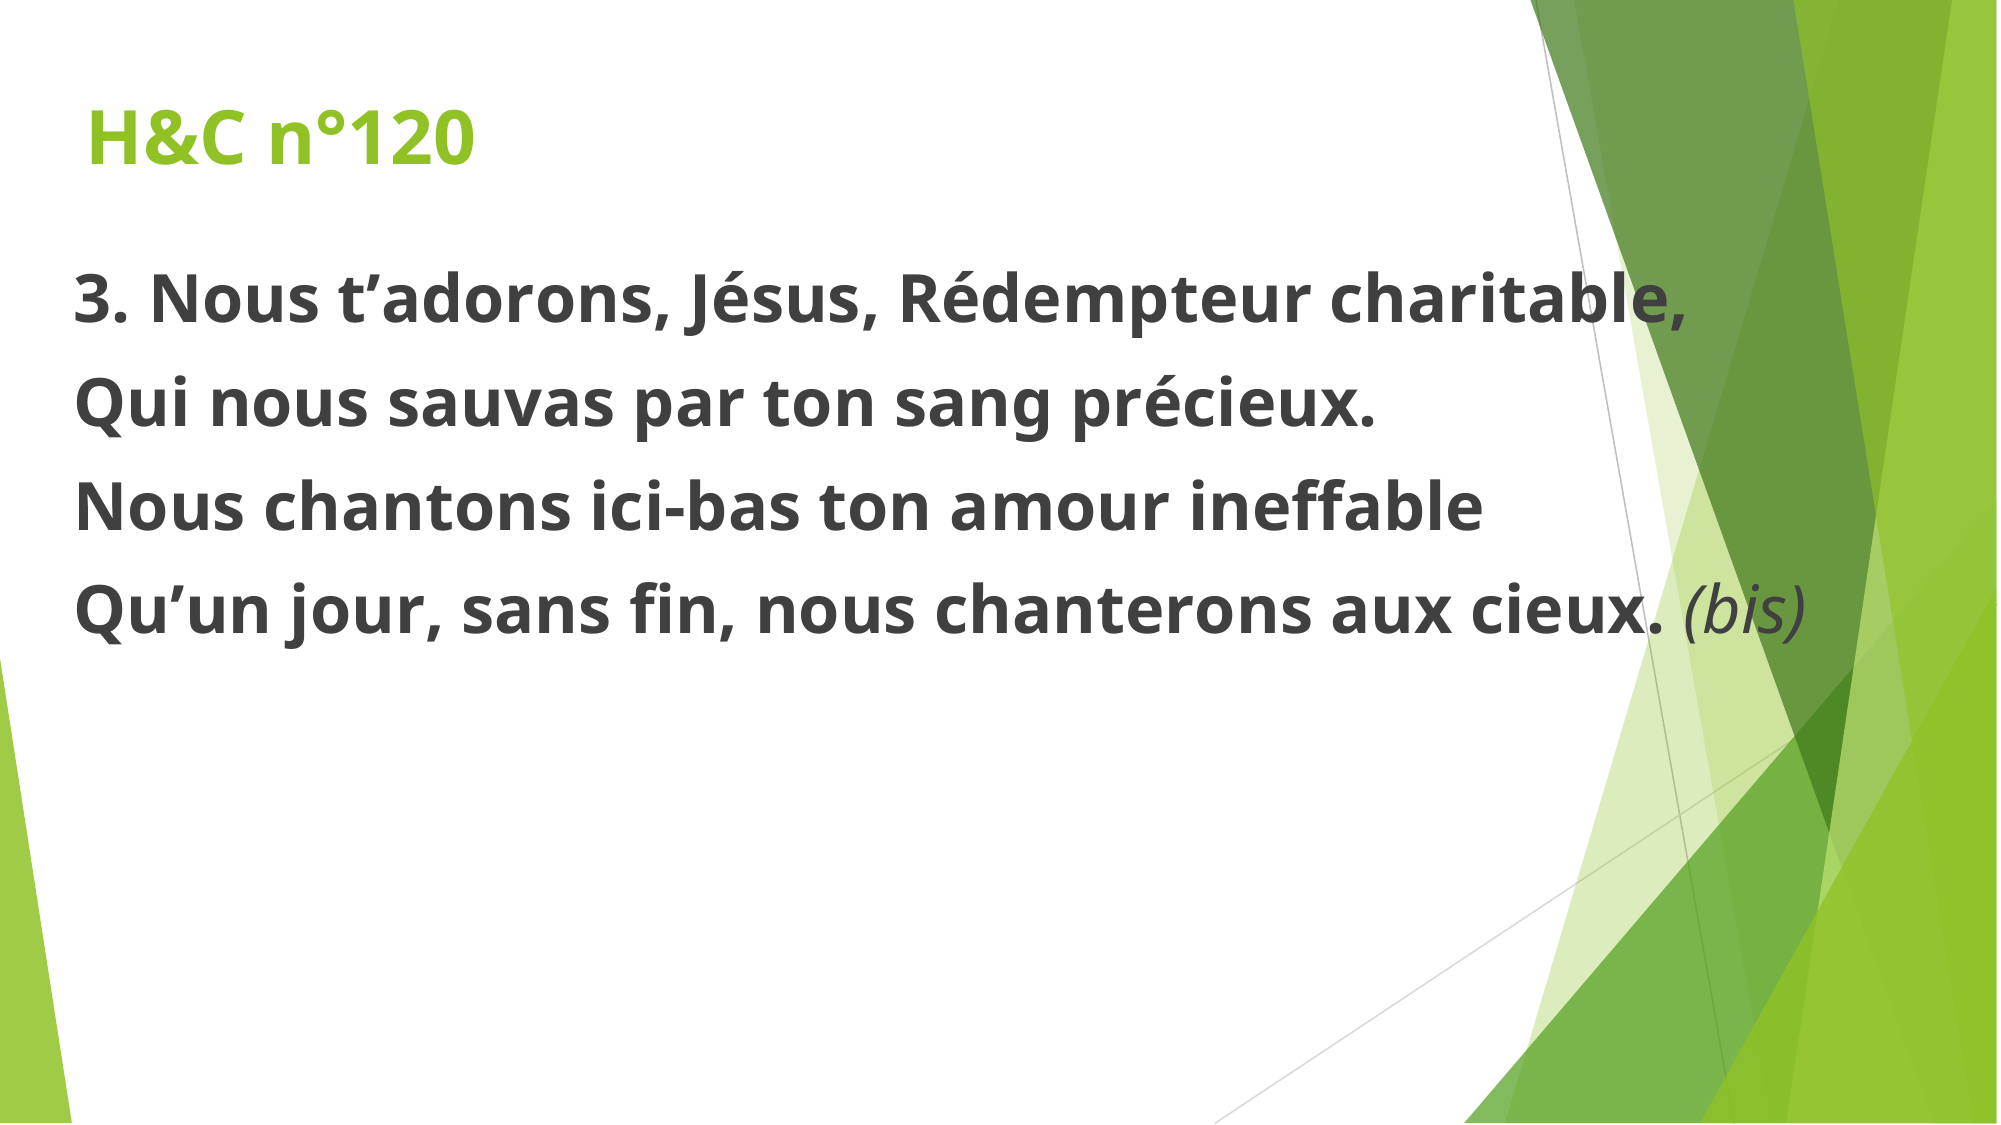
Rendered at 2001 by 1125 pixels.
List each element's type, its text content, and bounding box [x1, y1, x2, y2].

text_box 3. Nous t’adorons, Jésus, Rédempteur charitable, Qui nous sauvas par ton sang précieux. Nous chantons ici-bas ton amour ineffable Qu’un jour, sans fin, nous chanterons aux cieux. (bis) [58, 236, 1985, 1075]
text_box H&C n°120 [70, 82, 497, 189]
